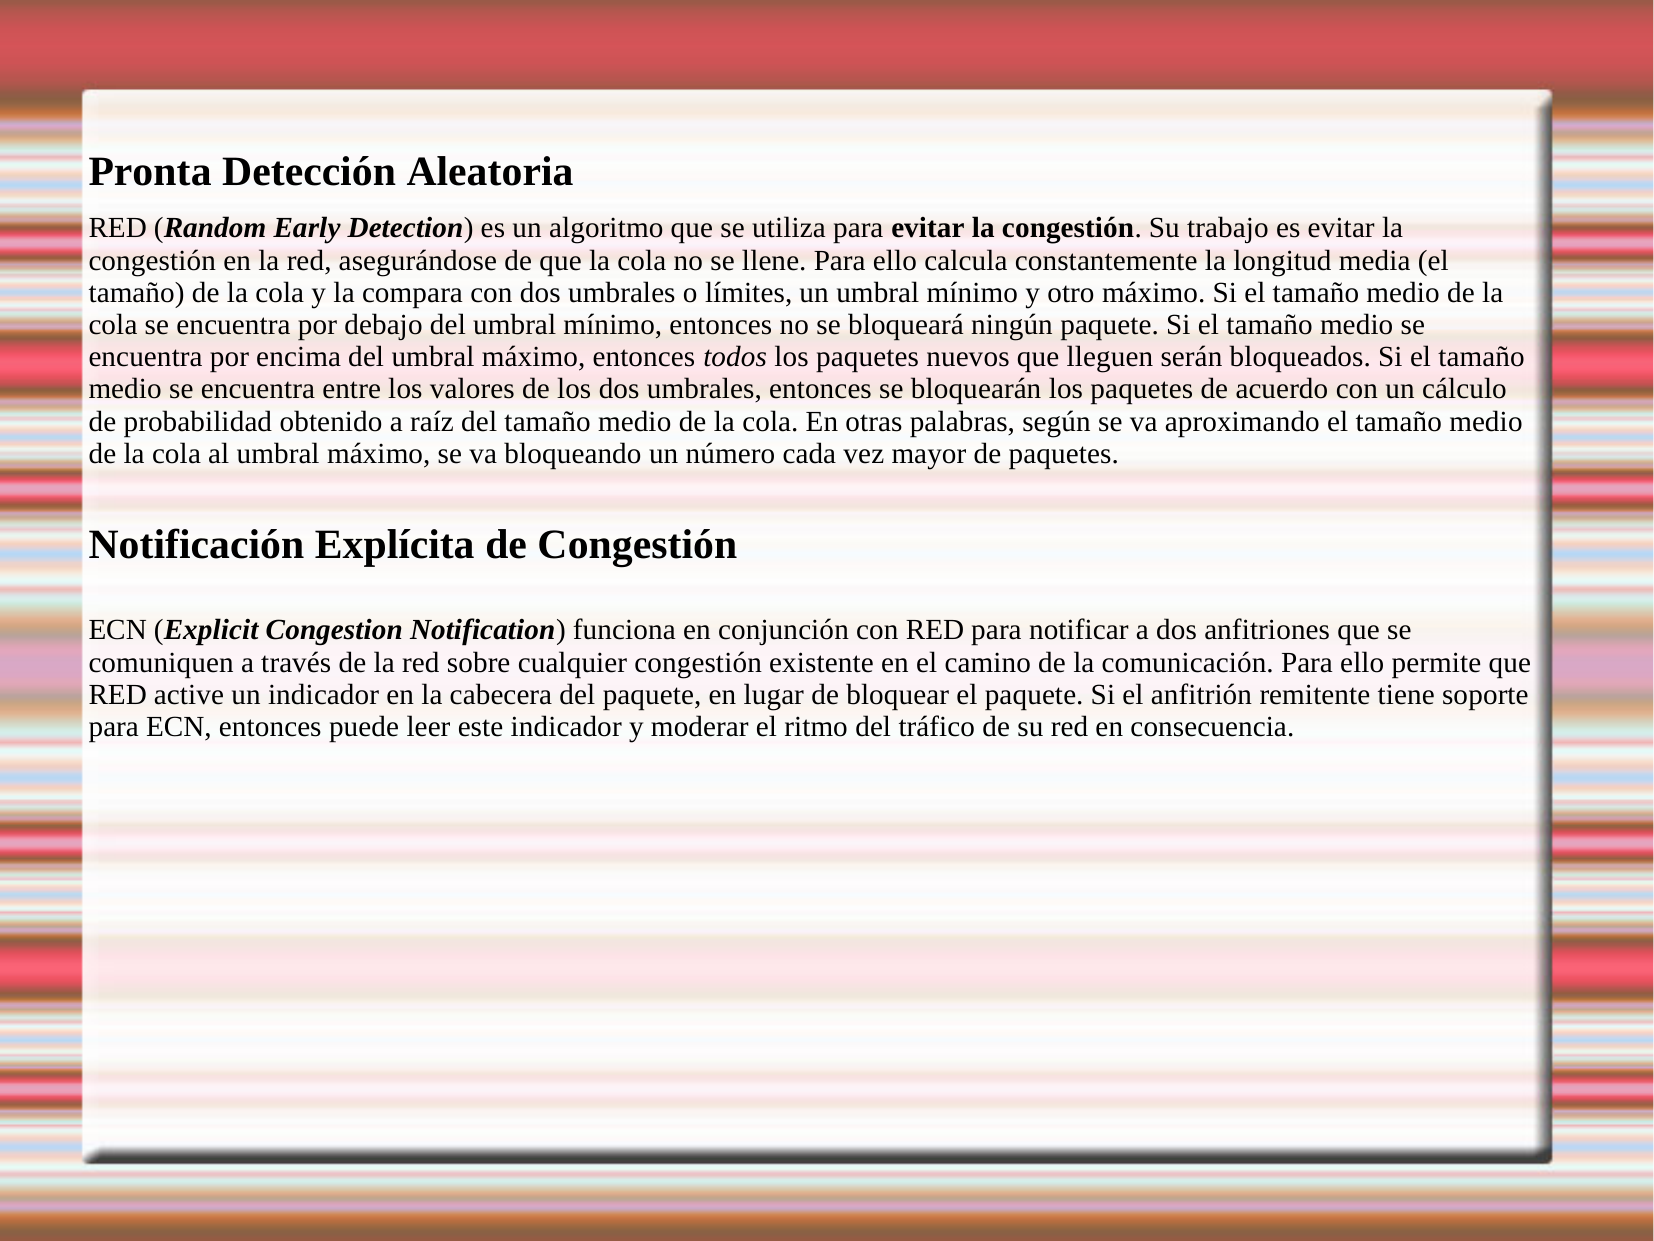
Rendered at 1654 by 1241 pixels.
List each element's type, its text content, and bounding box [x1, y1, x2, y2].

picture [0, 0, 1654, 1241]
text_box Pronta Detección Aleatoria RED (Random Early Detection) es un algoritmo que se utiliza para evitar la congestión. Su trabajo es evitar la congestión en la red, asegurándose de que la cola no se llene. Para ello calcula constantemente la longitud media (el tamaño) de la cola y la compara con dos umbrales o límites, un umbral mínimo y otro máximo. Si el tamaño medio de la cola se encuentra por debajo del umbral mínimo, entonces no se bloqueará ningún paquete. Si el tamaño medio se encuentra por encima del umbral máximo, entonces todos los paquetes nuevos que lleguen serán bloqueados. Si el tamaño medio se encuentra entre los valores de los dos umbrales, entonces se bloquearán los paquetes de acuerdo con un cálculo de probabilidad obtenido a raíz del tamaño medio de la cola. En otras palabras, según se va aproximando el tamaño medio de la cola al umbral máximo, se va bloqueando un número cada vez mayor de paquetes. Notificación Explícita de Congestión ECN (Explicit Congestion Notification) funciona en conjunción con RED para notificar a dos anfitriones que se comuniquen a través de la red sobre cualquier congestión existente en el camino de la comunicación. Para ello permite que RED active un indicador en la cabecera del paquete, en lugar de bloquear el paquete. Si el anfitrión remitente tiene soporte para ECN, entonces puede leer este indicador y moderar el ritmo del tráfico de su red en consecuencia. [88, 88, 1536, 1093]
